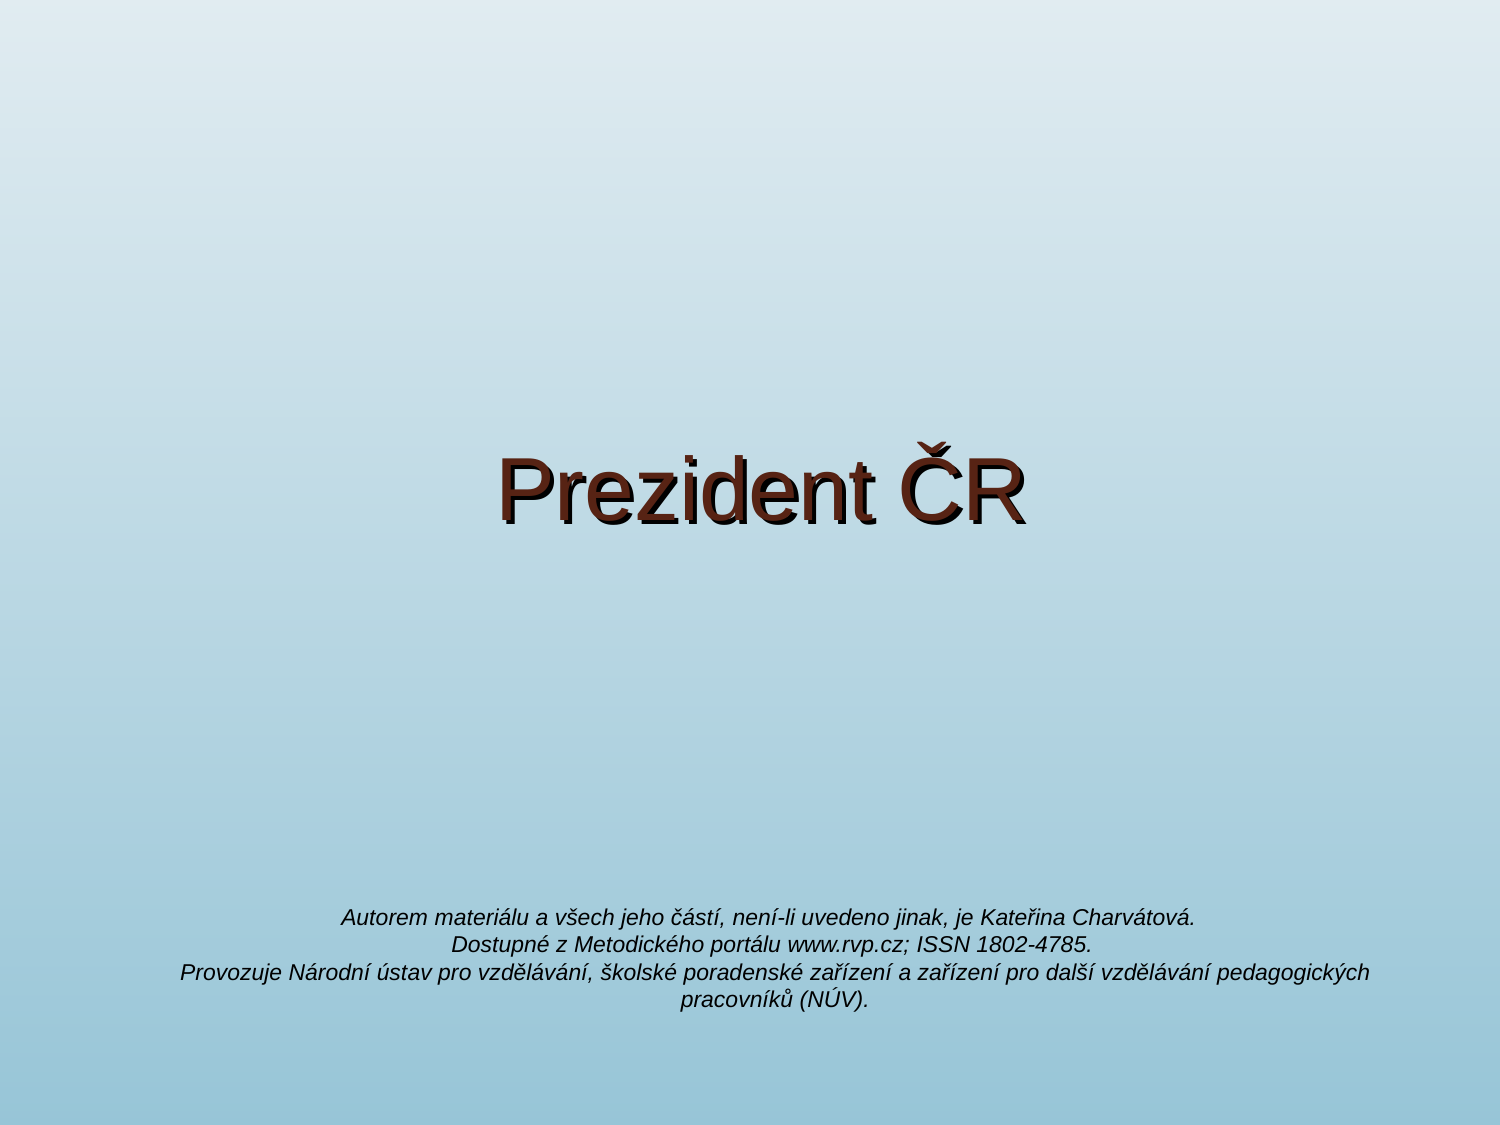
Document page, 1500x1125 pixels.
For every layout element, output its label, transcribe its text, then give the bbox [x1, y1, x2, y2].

title Prezident ČR [153, 304, 1369, 547]
text_box Autorem materiálu a všech jeho částí, není-li uvedeno jinak, je Kateřina Charvátová. Dostupné z Metodického portálu www.rvp.cz; ISSN 1802-4785. Provozuje Národní ústav pro vzdělávání, školské poradenské zařízení a zařízení pro další vzdělávání pedagogických pracovníků (NÚV). [117, 902, 1430, 1090]
